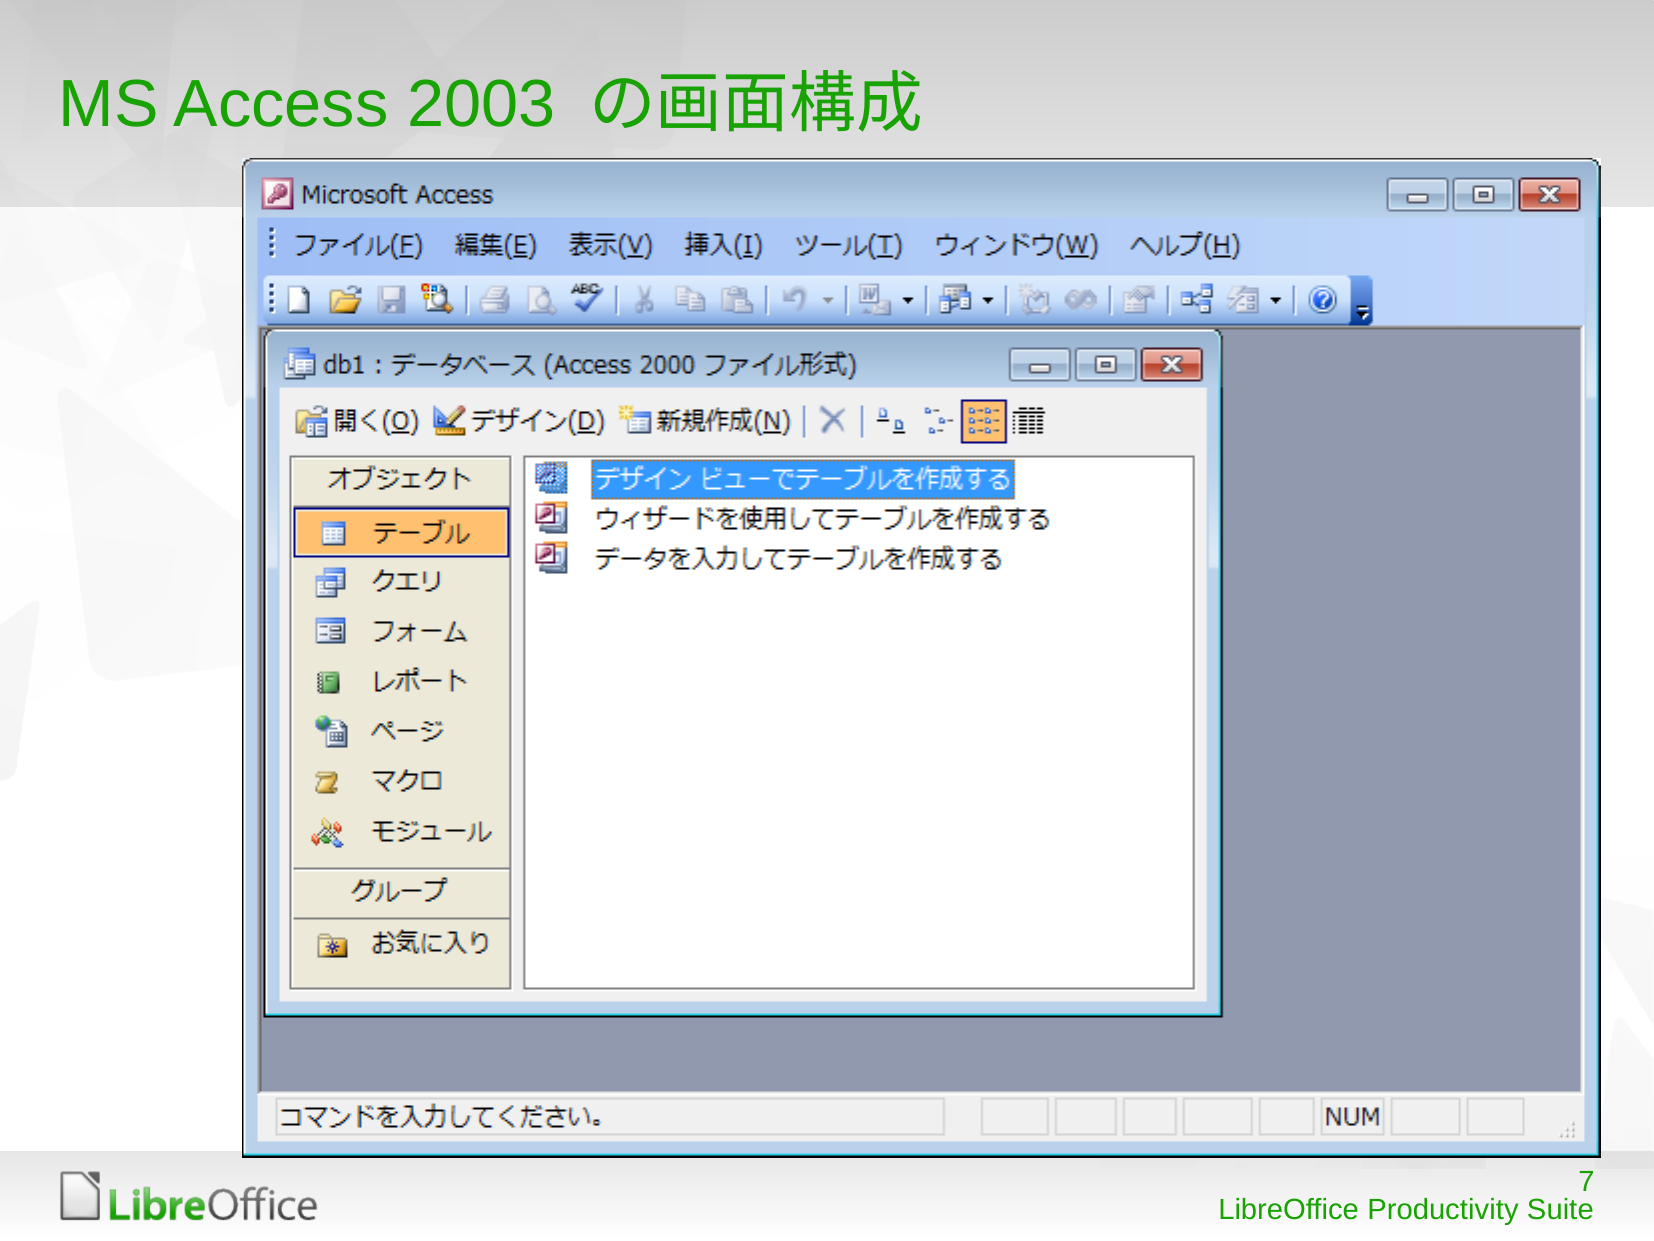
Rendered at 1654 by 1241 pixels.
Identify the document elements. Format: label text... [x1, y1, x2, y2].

picture [0, 0, 1654, 1240]
title MS Access 2003 の画面構成 [59, 29, 1595, 178]
